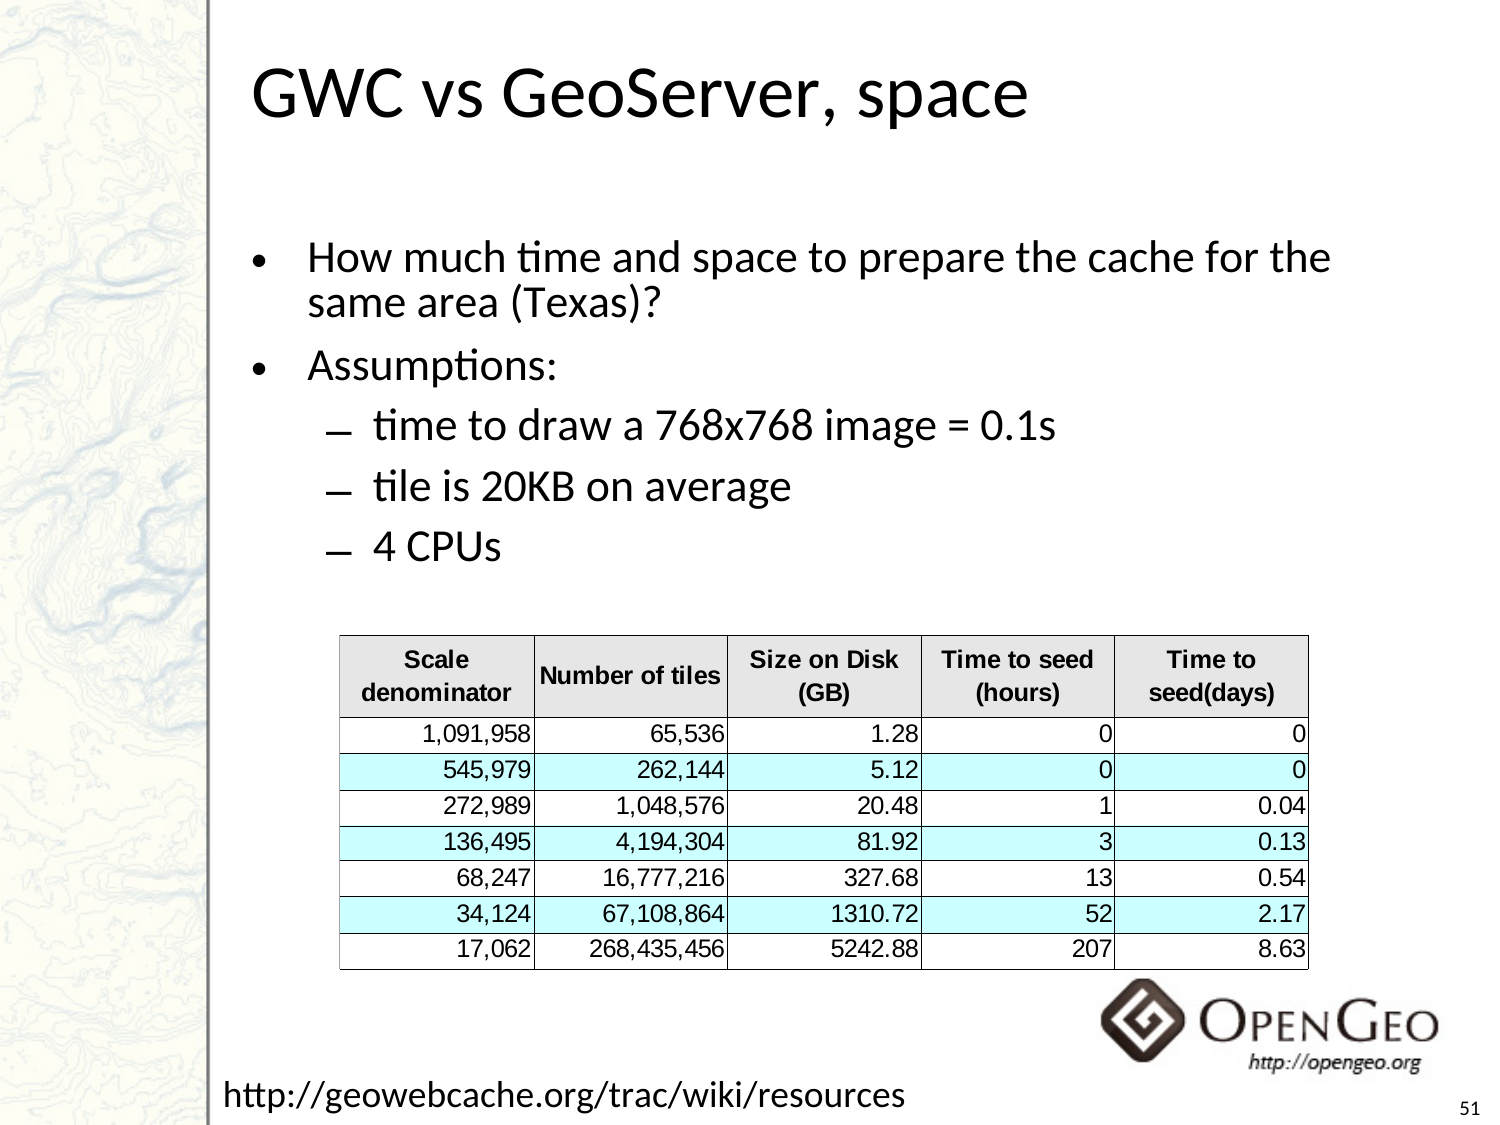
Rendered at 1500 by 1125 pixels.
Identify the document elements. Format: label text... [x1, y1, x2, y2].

picture [0, 0, 1500, 1125]
title GWC vs GeoServer, space [236, 13, 1426, 185]
text_box http://geowebcache.org/trac/wiki/resources [208, 1062, 1055, 1122]
list How much time and space to prepare the cache for the same area (Texas)? Assumptions: time to draw a 768x768 image = 0.1s tile is 20KB on average 4 CPUs [236, 230, 1426, 621]
